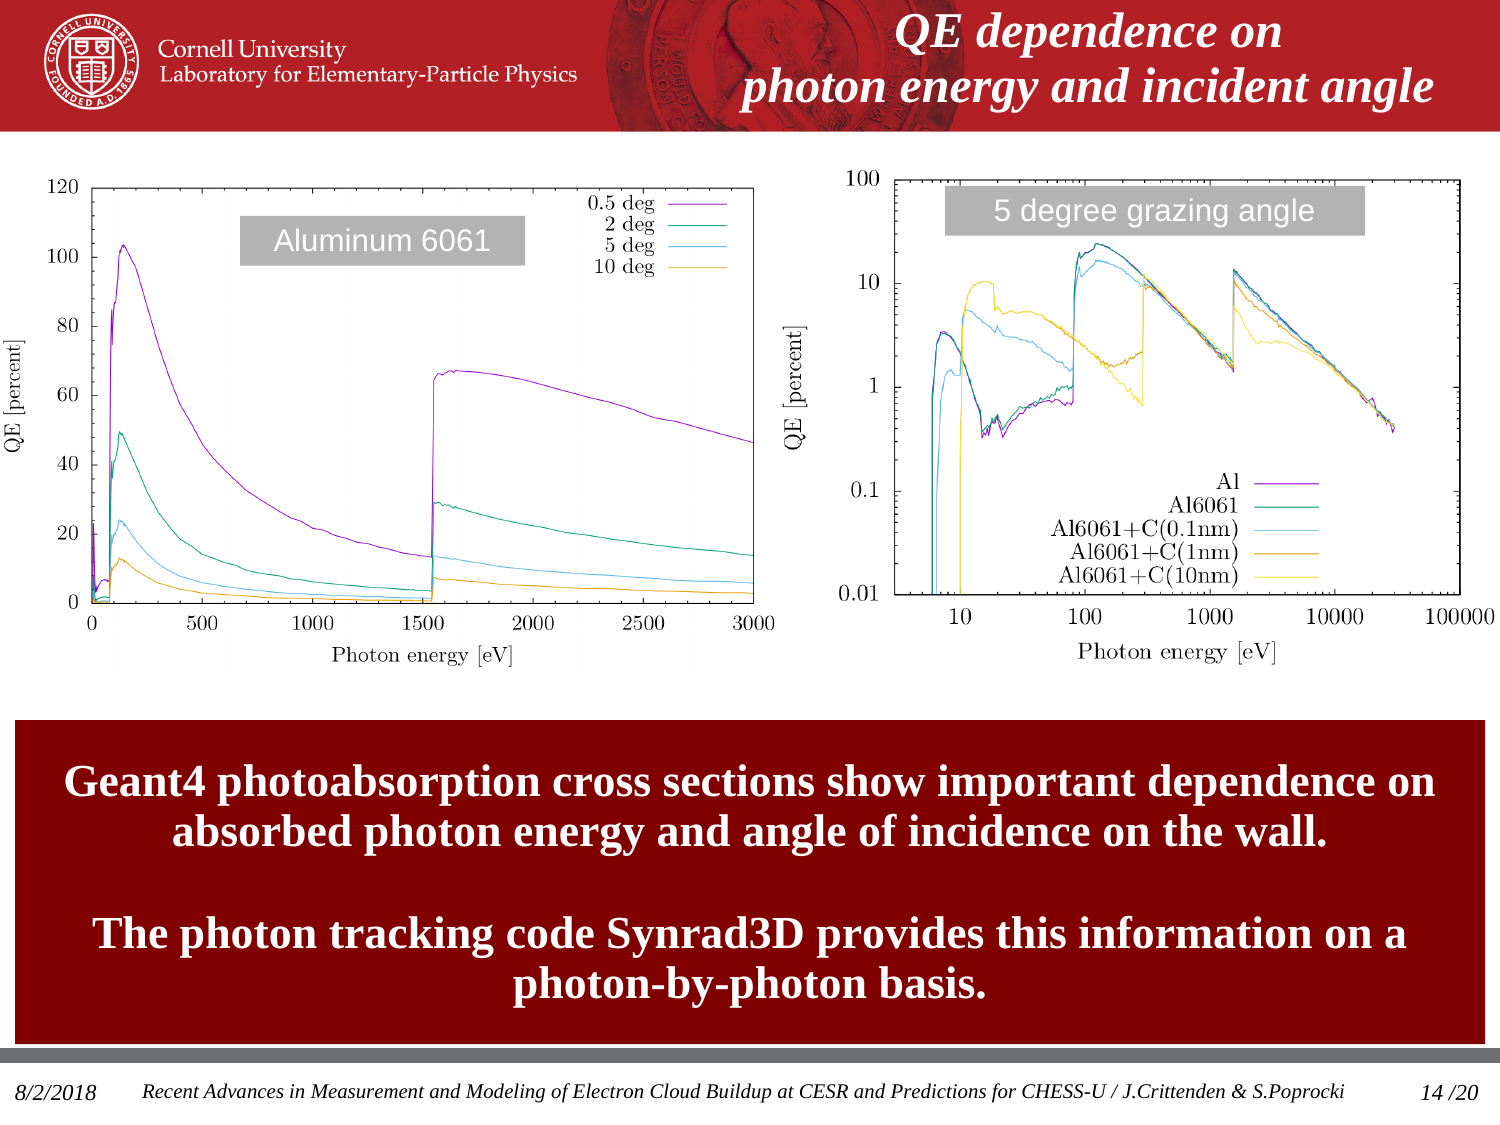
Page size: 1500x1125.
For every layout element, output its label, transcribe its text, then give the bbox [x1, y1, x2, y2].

text_box Aluminum 6061 [240, 215, 526, 266]
picture [0, 0, 1500, 132]
title QE dependence on photon energy and incident angle [690, 0, 1500, 121]
text_box 5 degree grazing angle [945, 185, 1366, 236]
text_box Geant4 photoabsorption cross sections show important dependence on absorbed photon energy and angle of incidence on the wall. The photon tracking code Synrad3D provides this information on a photon-by-photon basis. [15, 720, 1486, 1045]
picture [0, 164, 1500, 672]
